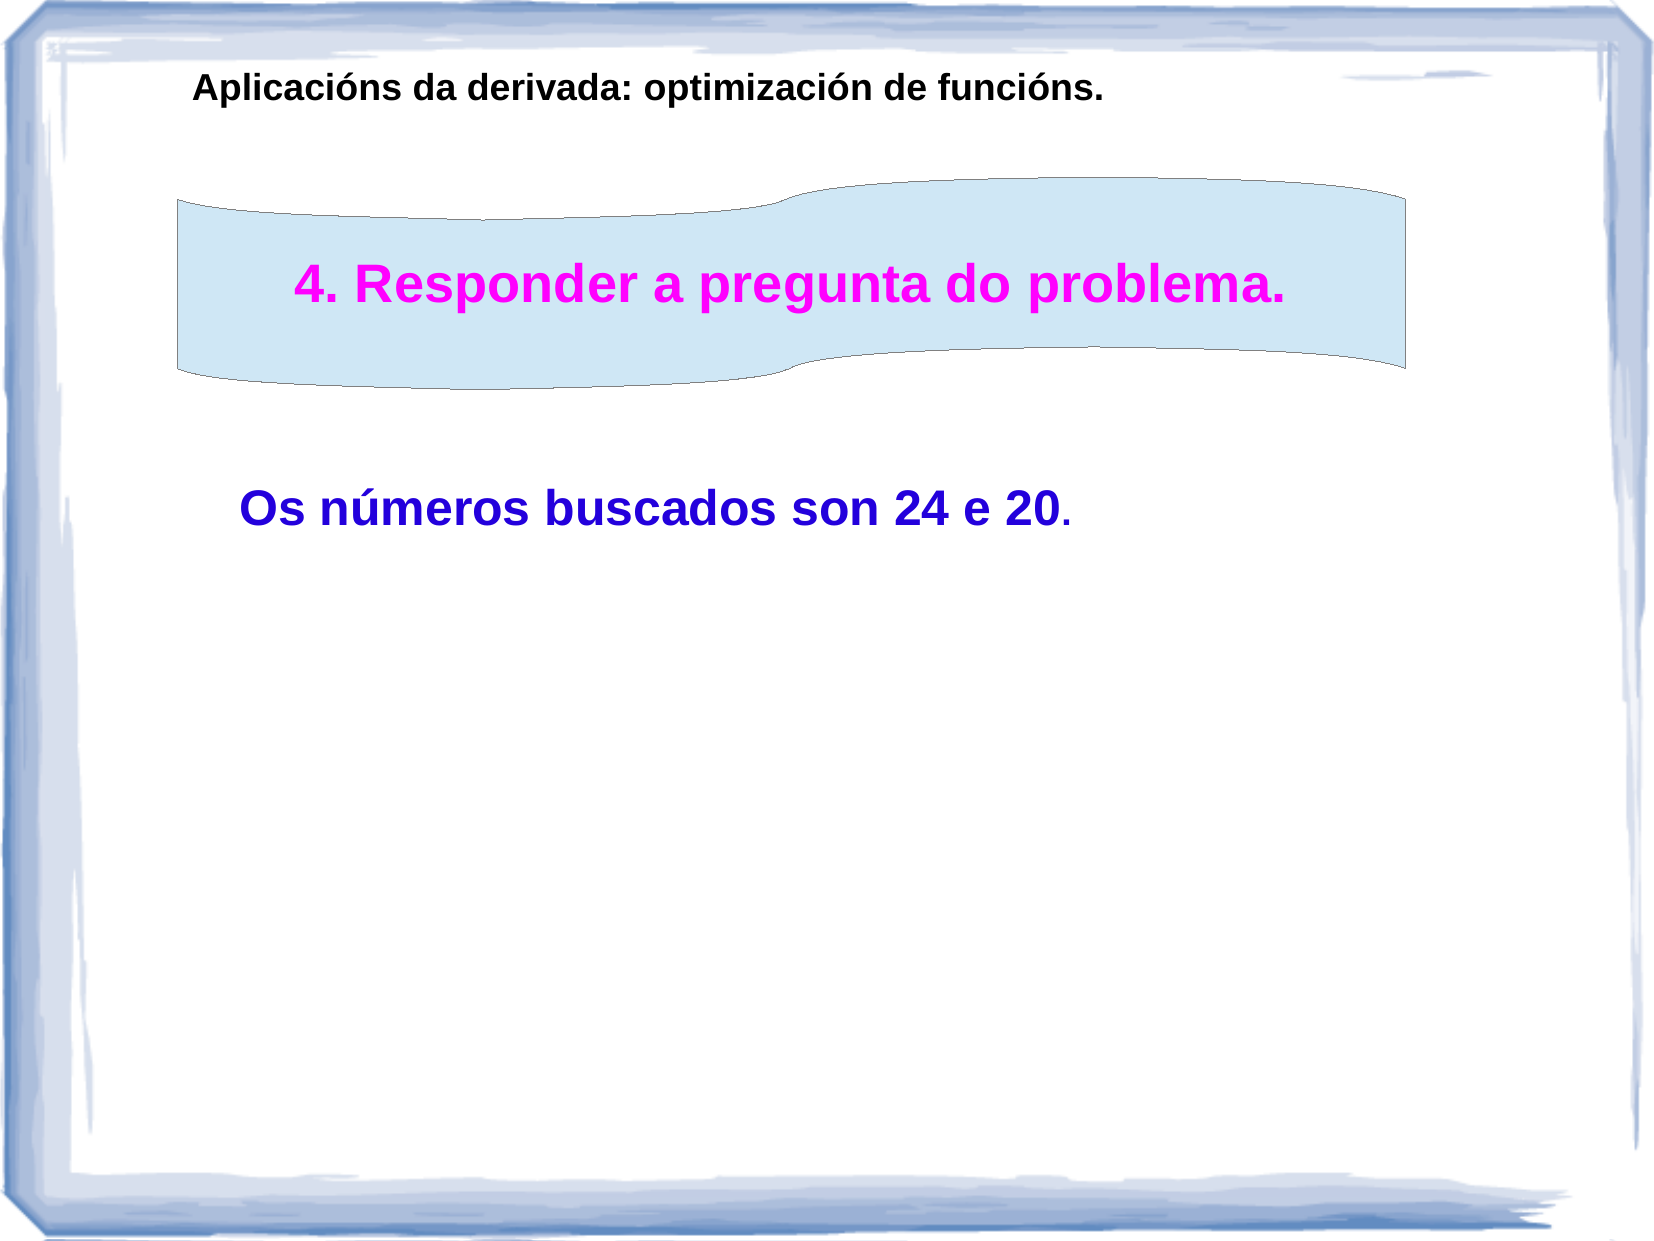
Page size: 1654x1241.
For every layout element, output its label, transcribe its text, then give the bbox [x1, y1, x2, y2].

text_box 4. Responder a pregunta do problema. [177, 177, 1406, 390]
text_box Aplicacións da derivada: optimización de funcións. [177, 59, 1264, 116]
text_box Os números buscados son 24 e 20. [224, 472, 1098, 544]
picture [0, 0, 1654, 1241]
